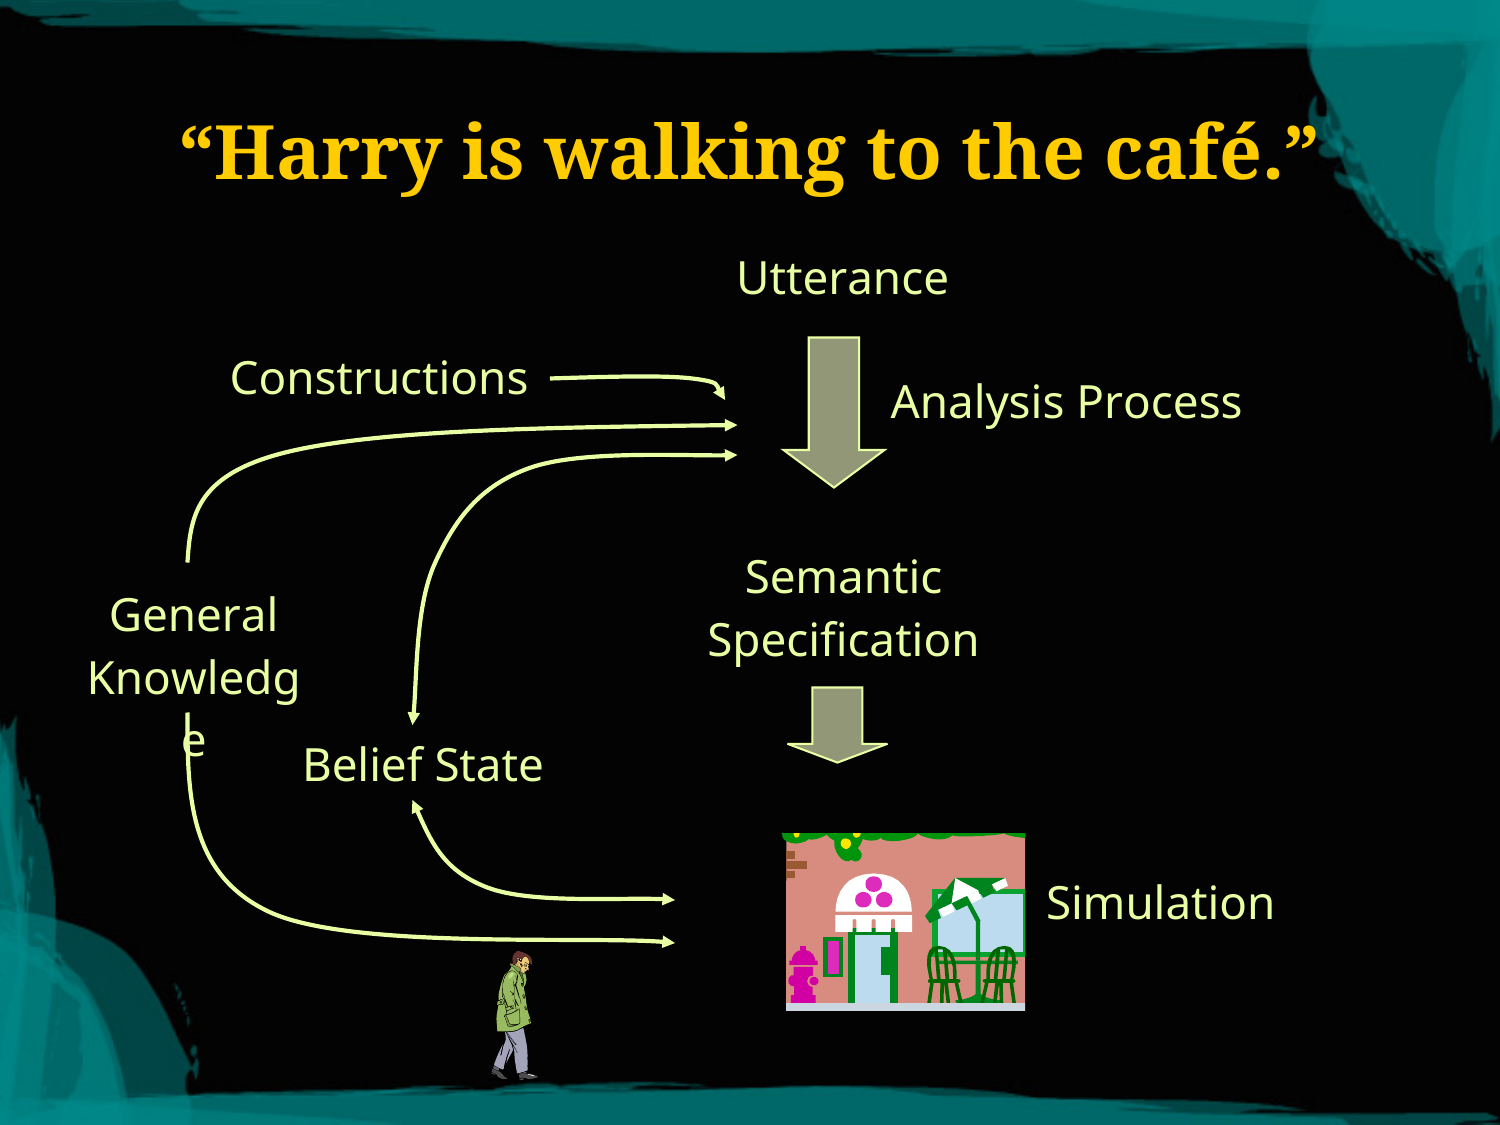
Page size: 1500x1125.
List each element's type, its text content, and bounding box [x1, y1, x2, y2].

text_box [783, 337, 885, 488]
text_box Analysis Process [875, 362, 1259, 441]
text_box Belief State [286, 725, 560, 803]
picture [0, 0, 1500, 1125]
text_box Semantic Specification [687, 537, 1000, 678]
text_box Simulation [1030, 862, 1291, 941]
text_box Utterance [721, 238, 965, 316]
text_box [787, 687, 888, 763]
title “Harry is walking to the café.” [112, 62, 1388, 238]
text_box Constructions [214, 337, 544, 416]
text_box General Knowledge [62, 575, 325, 778]
